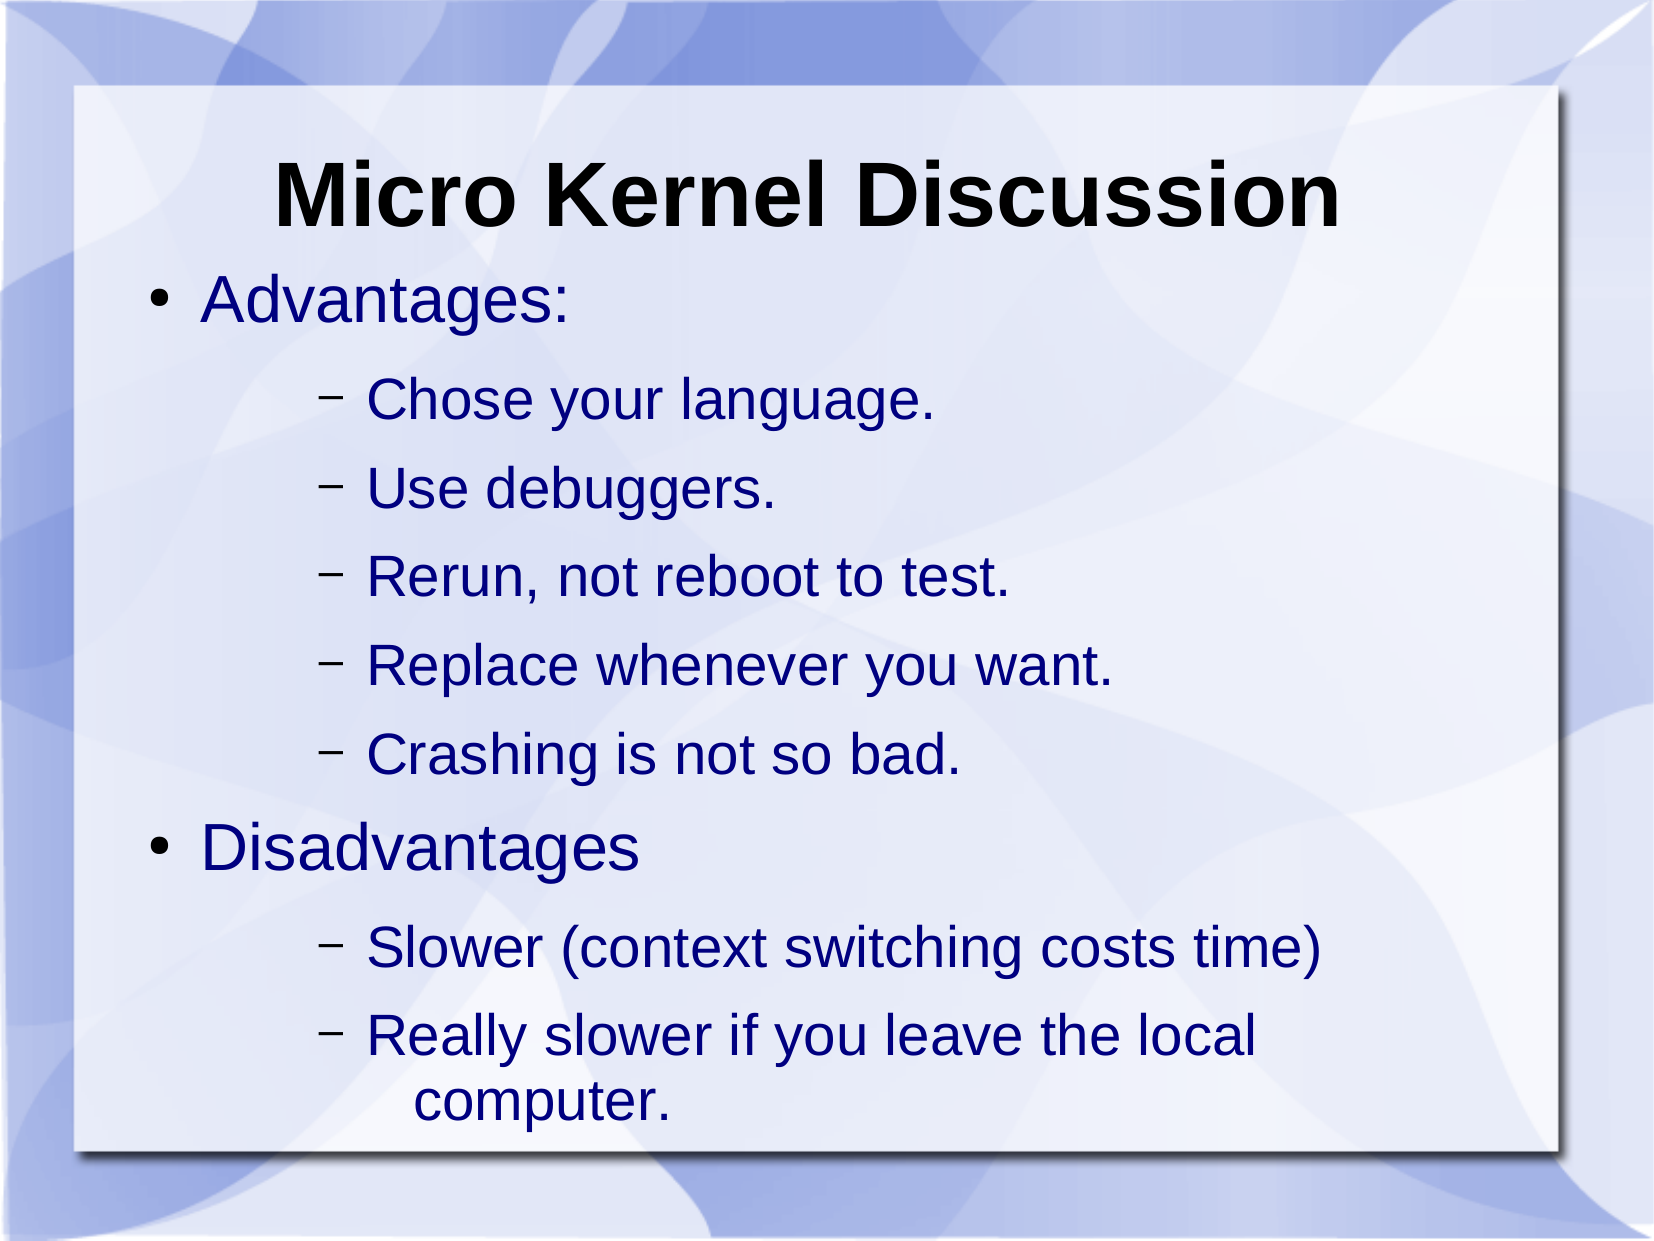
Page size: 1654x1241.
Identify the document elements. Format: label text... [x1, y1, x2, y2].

list Advantages: Chose your language. Use debuggers. Rerun, not reboot to test. Replace whenever you want. Crashing is not so bad. Disadvantages Slower (context switching costs time) Really slower if you leave the local computer. [129, 262, 1489, 1217]
picture [0, 0, 1654, 1241]
title Micro Kernel Discussion [82, 98, 1536, 291]
